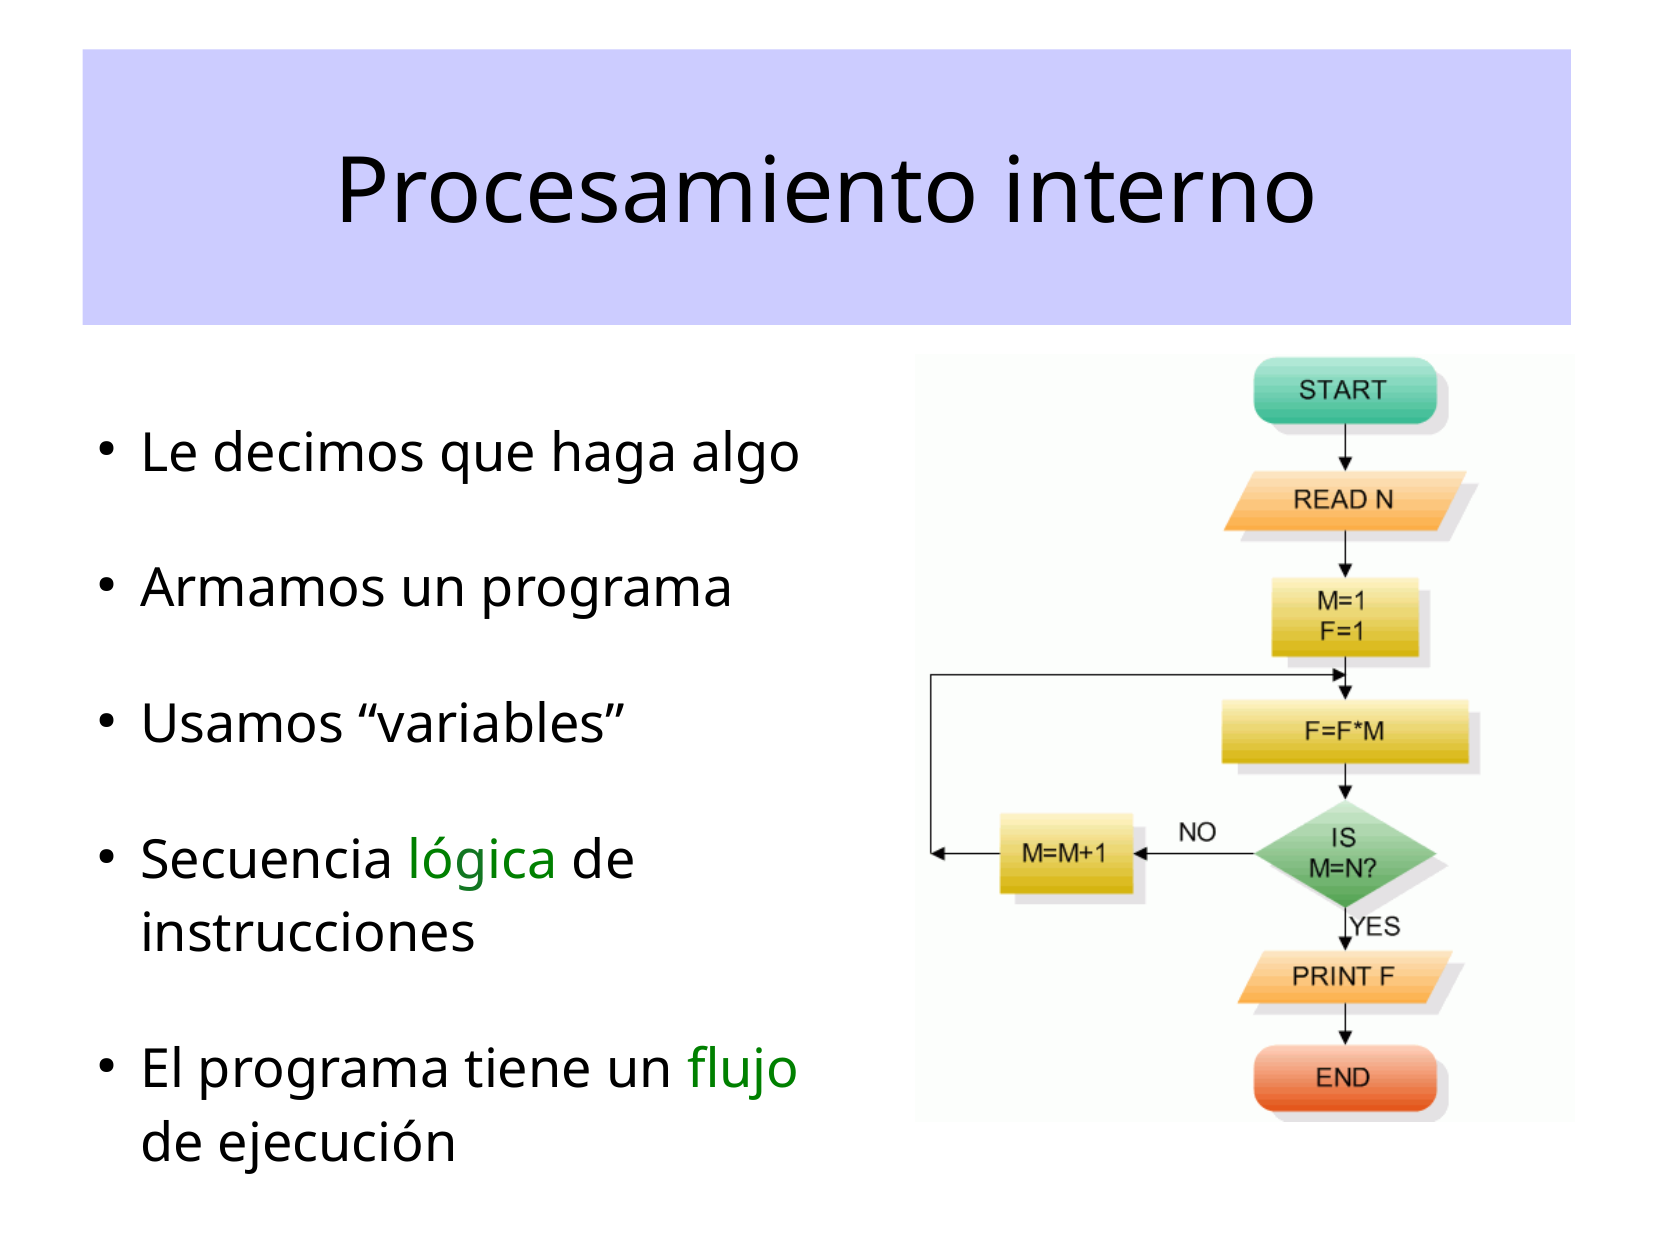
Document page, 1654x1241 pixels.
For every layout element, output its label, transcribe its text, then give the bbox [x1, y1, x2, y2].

picture [915, 354, 1575, 1123]
list Le decimos que haga algo Armamos un programa Usamos “variables” Secuencia lógica de instrucciones El programa tiene un flujo de ejecución [82, 413, 945, 1182]
title Procesamiento interno [82, 49, 1571, 325]
